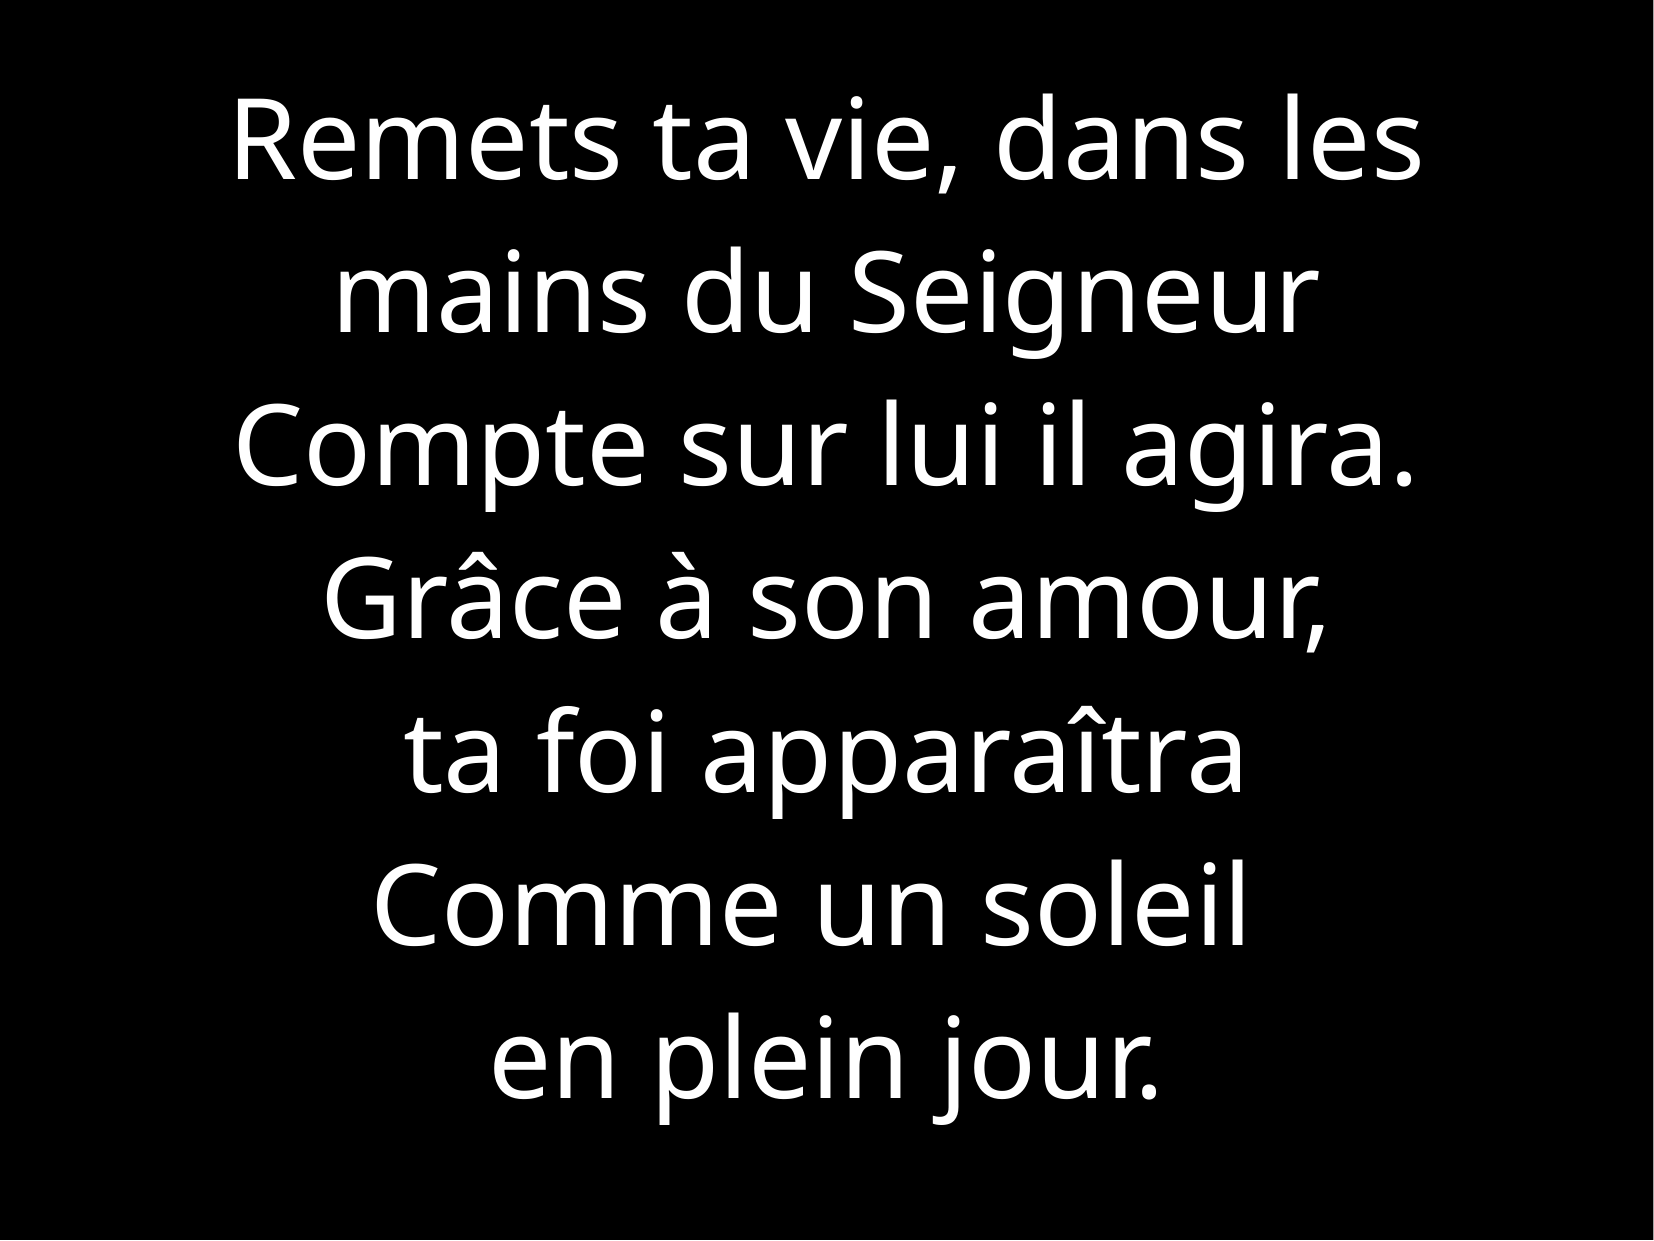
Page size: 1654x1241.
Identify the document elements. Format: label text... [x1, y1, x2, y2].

list Remets ta vie, dans les mains du Seigneur Compte sur lui il agira. Grâce à son amour, ta foi apparaîtra Comme un soleil en plein jour. [82, 59, 1571, 1241]
